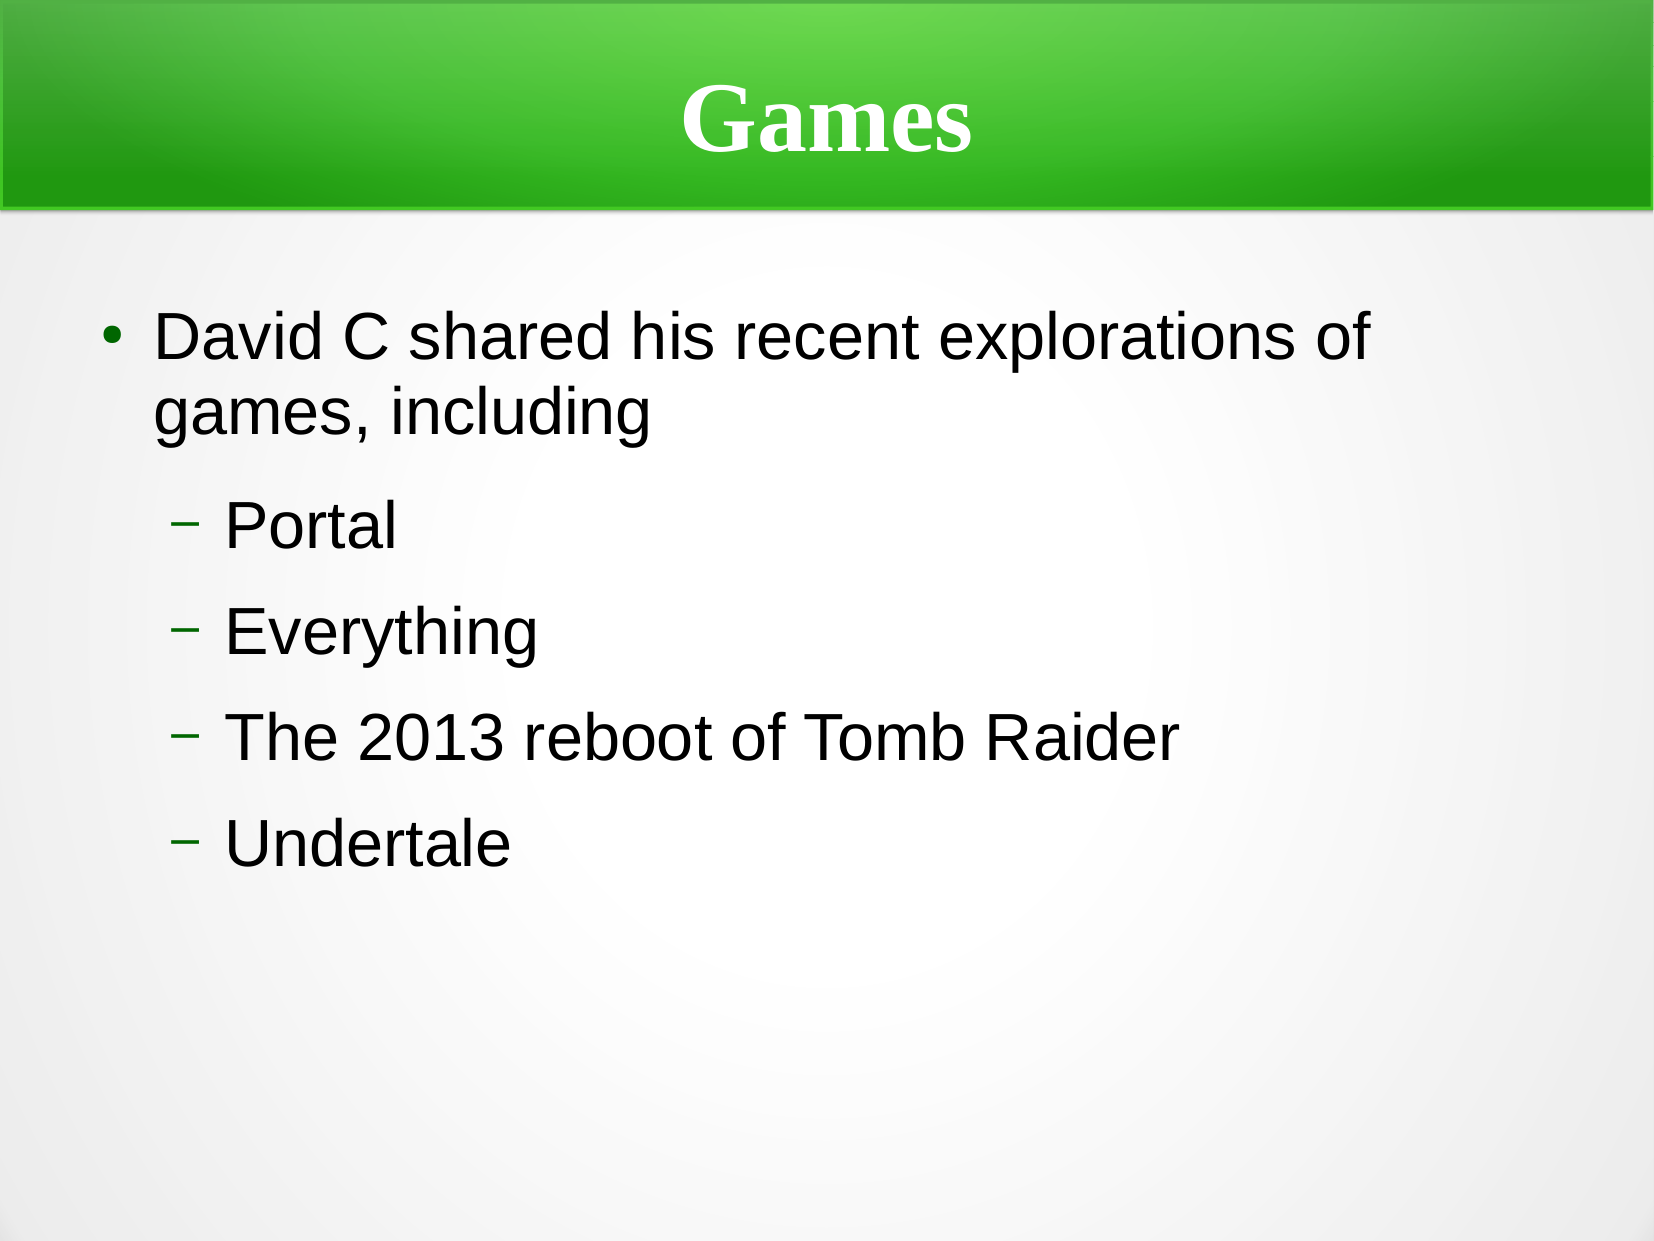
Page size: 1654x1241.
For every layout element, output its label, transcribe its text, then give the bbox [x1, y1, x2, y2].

title Games [82, 45, 1571, 192]
list David C shared his recent explorations of games, including Portal Everything The 2013 reboot of Tomb Raider Undertale [82, 299, 1571, 1193]
